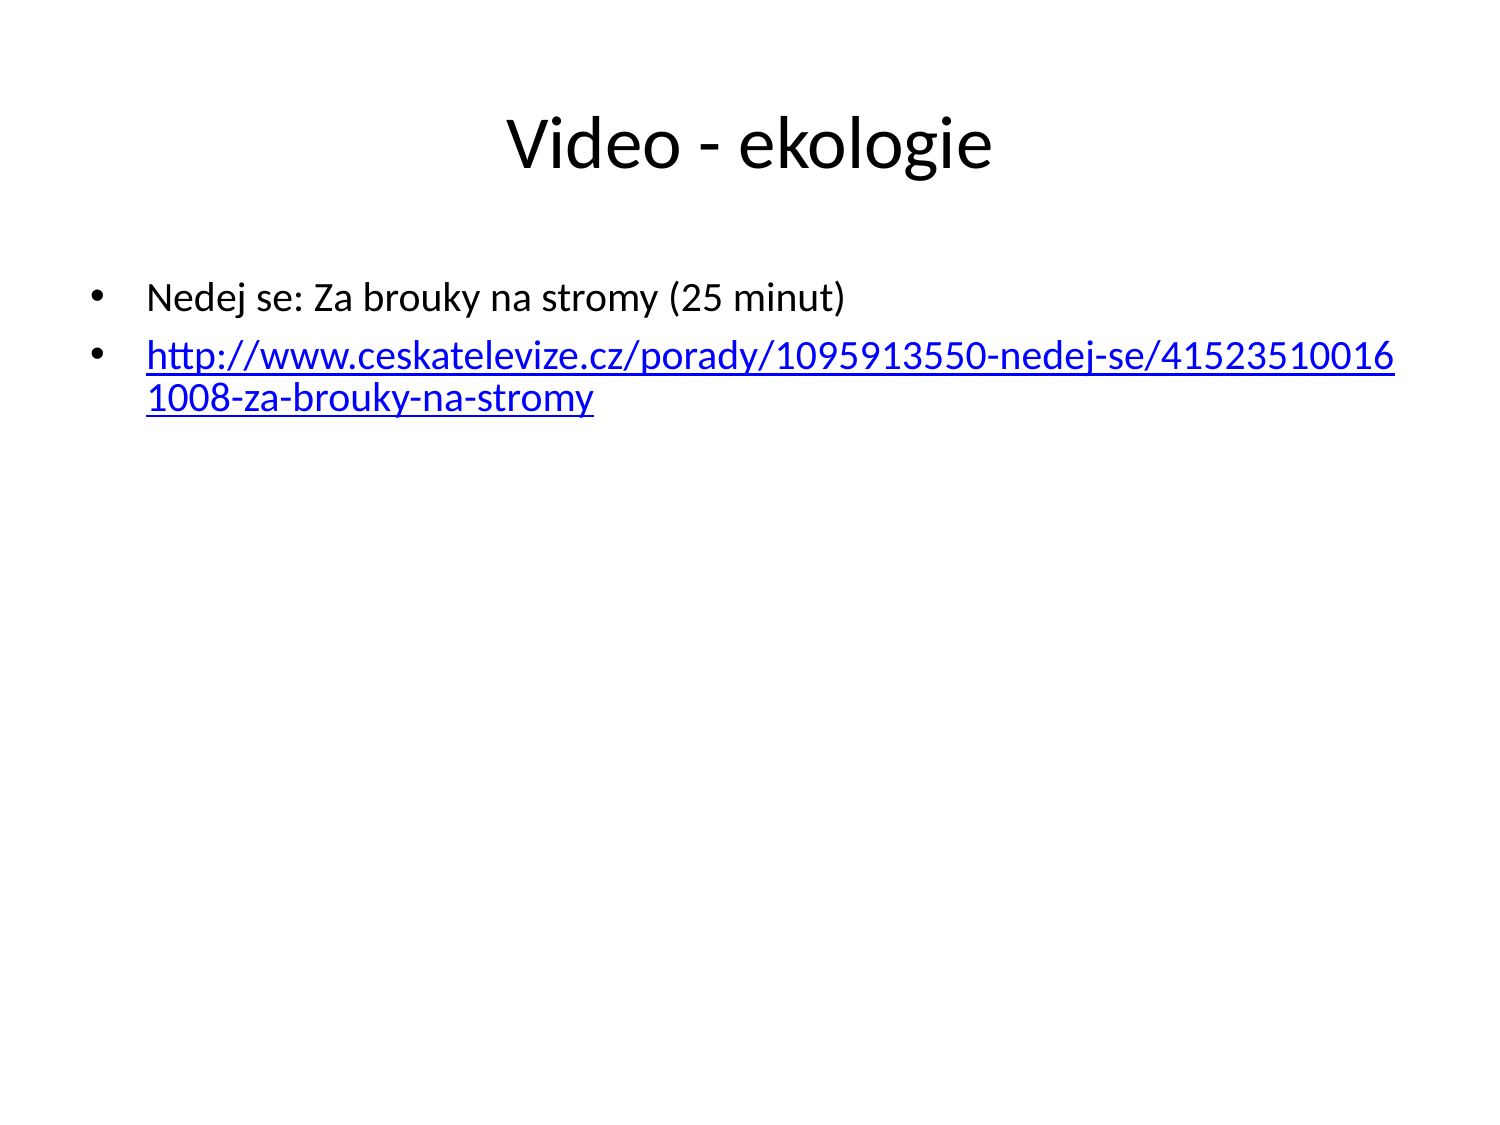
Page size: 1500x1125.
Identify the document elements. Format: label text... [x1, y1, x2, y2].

title Video - ekologie [75, 45, 1425, 233]
list Nedej se: Za brouky na stromy (25 minut) http://www.ceskatelevize.cz/porady/1095913550-nedej-se/415235100161008-za-brouky-na-stromy [75, 262, 1425, 1005]
